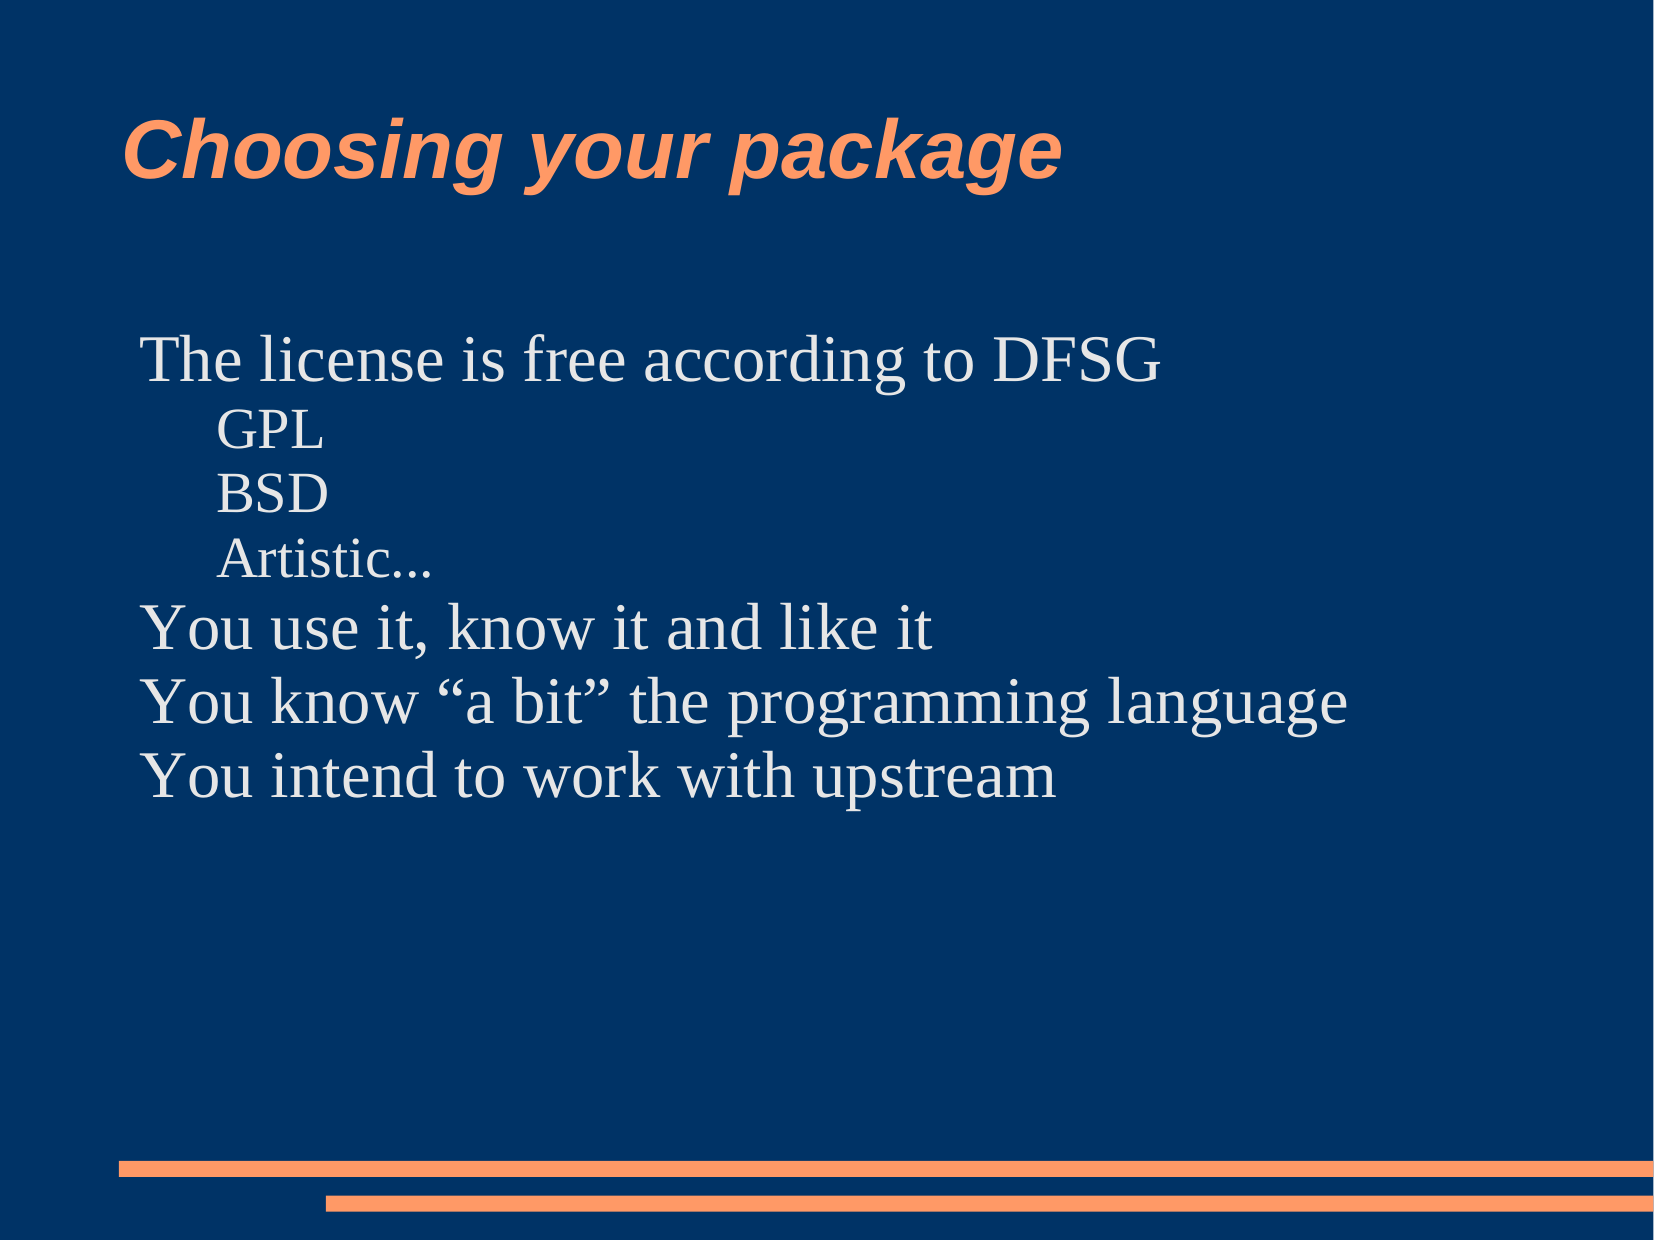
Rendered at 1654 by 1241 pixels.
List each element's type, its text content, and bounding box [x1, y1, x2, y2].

list The license is free according to DFSG GPL BSD Artistic... You use it, know it and like it You know “a bit” the programming language You intend to work with upstream [121, 322, 1561, 1118]
title Choosing your package [121, 53, 1534, 247]
